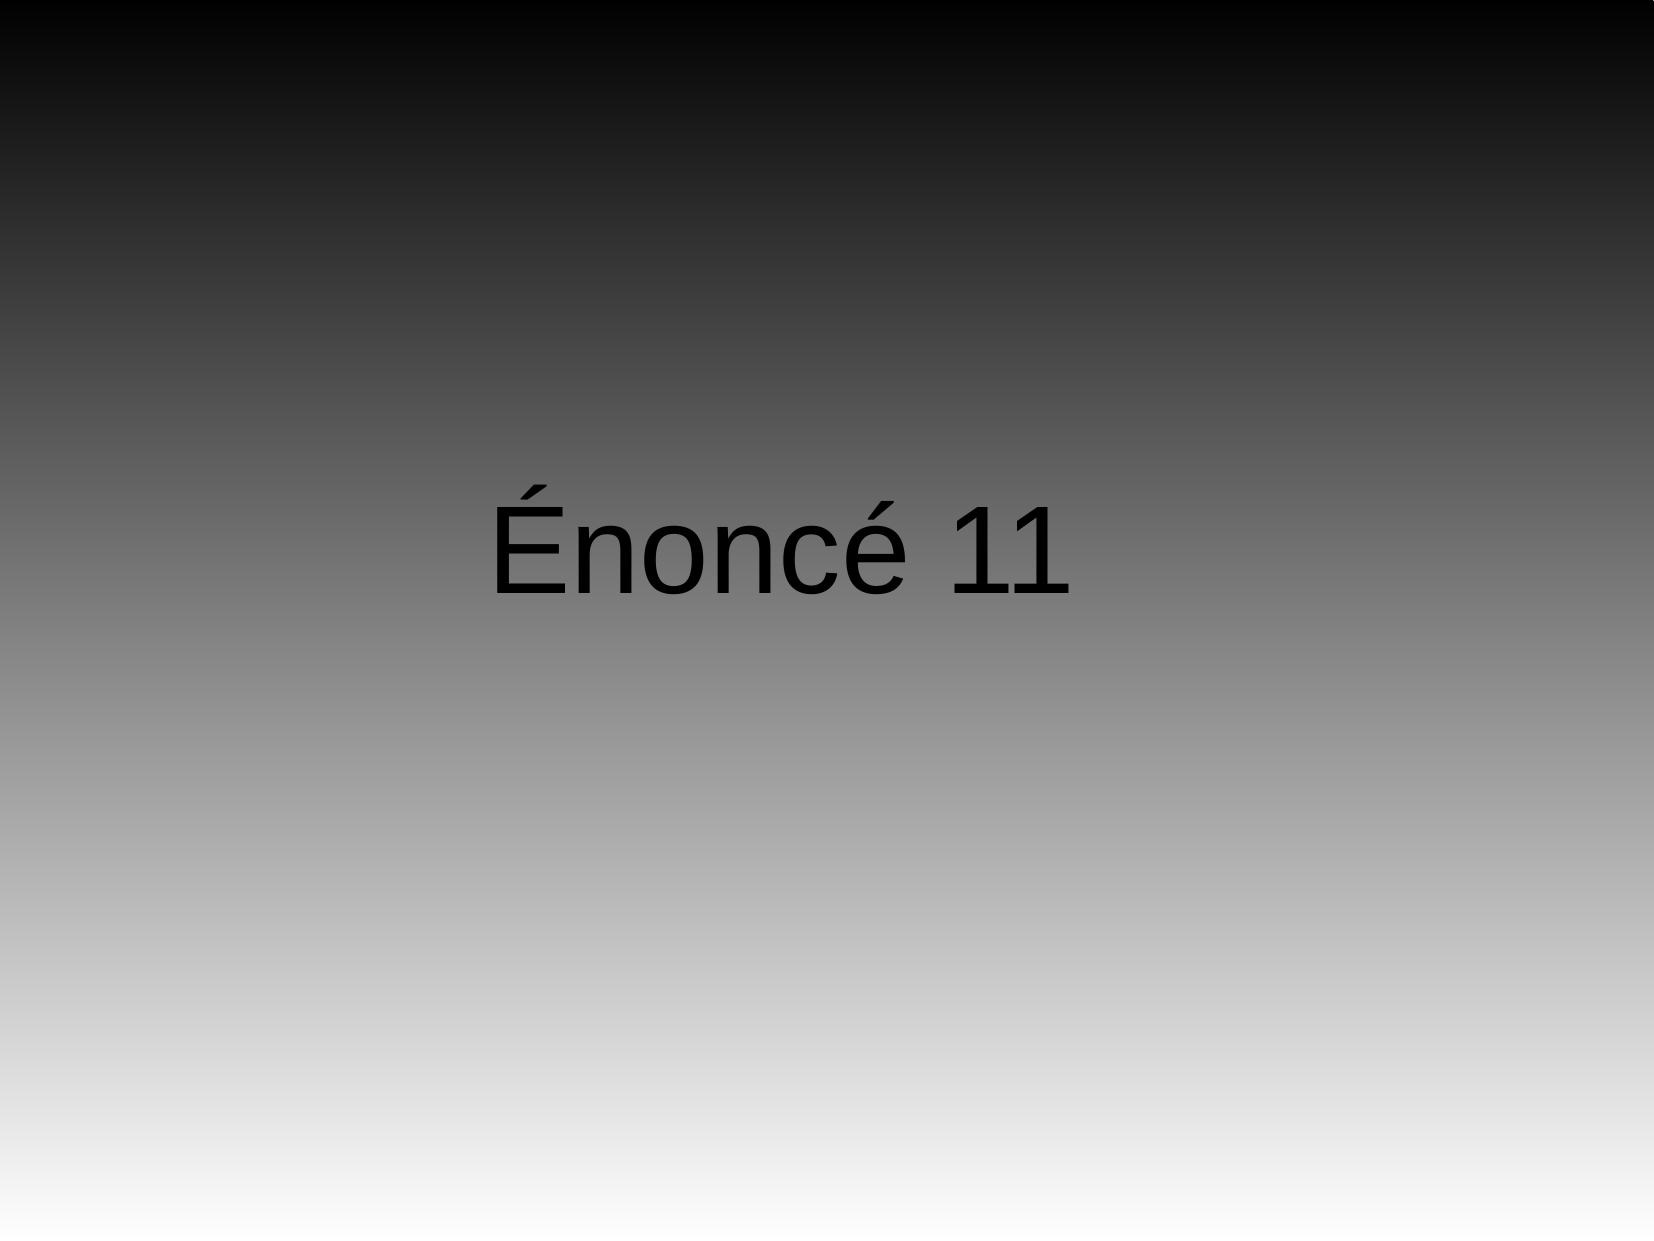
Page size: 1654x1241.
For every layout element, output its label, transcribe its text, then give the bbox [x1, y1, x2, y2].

text_box Énoncé 11 [472, 472, 1152, 628]
